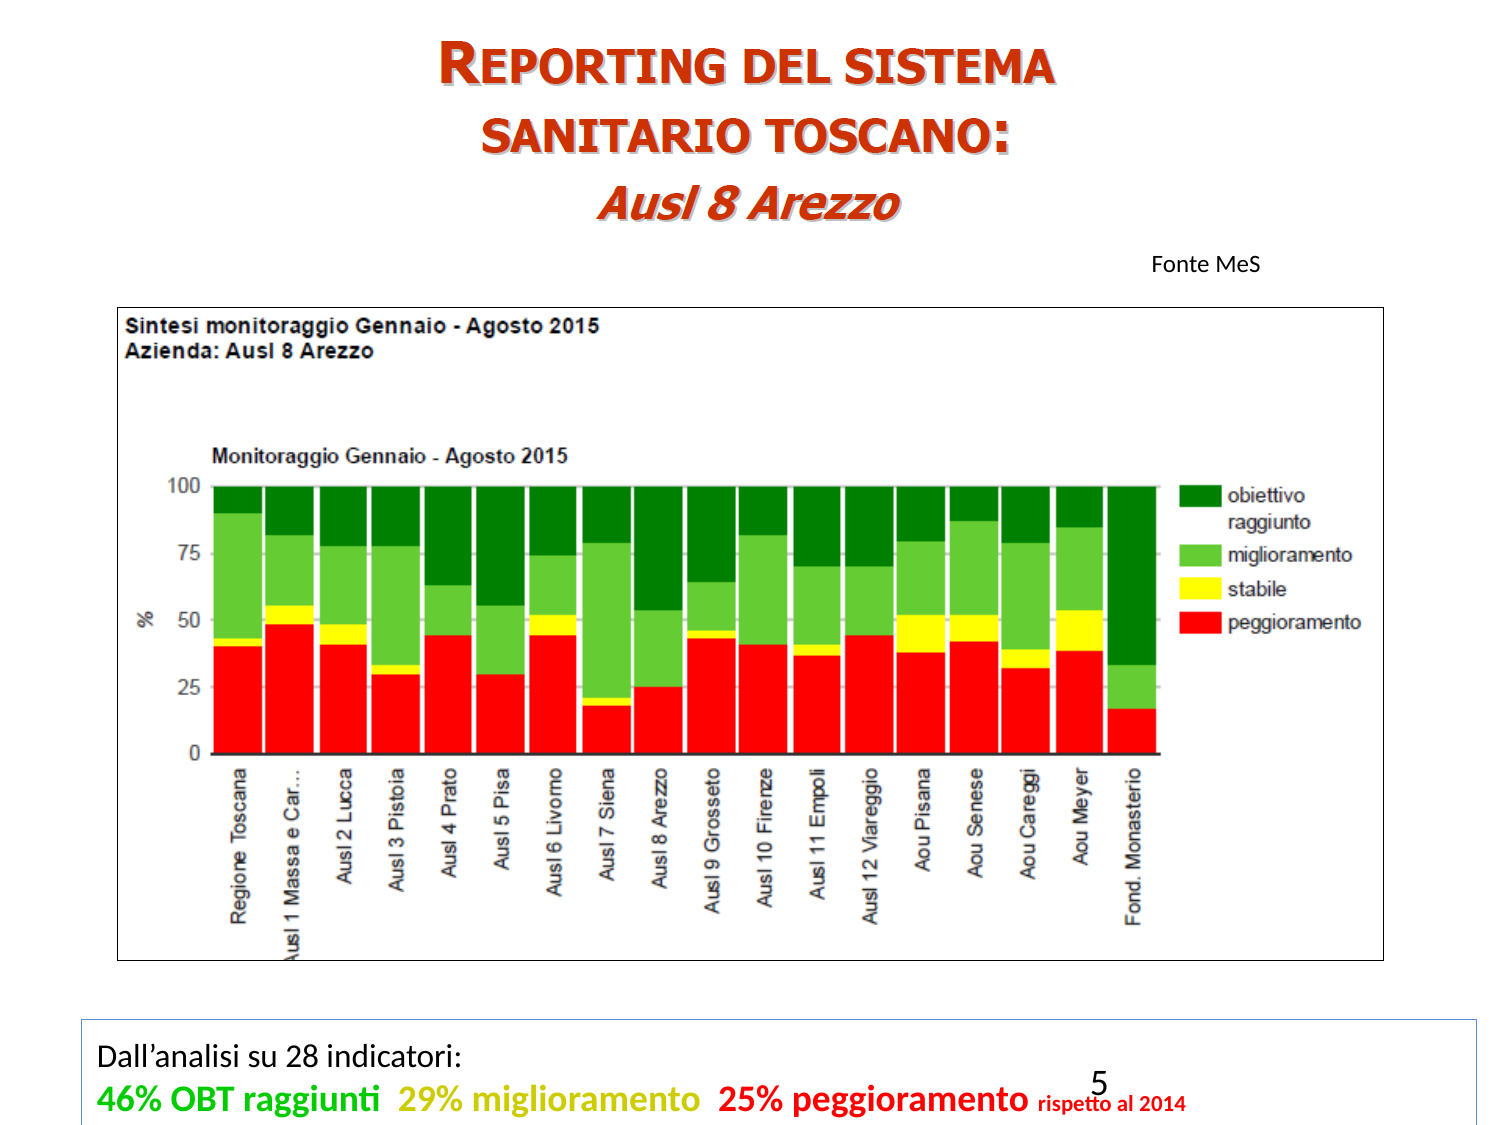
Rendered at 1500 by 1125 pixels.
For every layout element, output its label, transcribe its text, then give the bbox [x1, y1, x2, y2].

text_box Fonte MeS [1136, 232, 1477, 285]
picture [433, 35, 1067, 227]
text_box Dall’analisi su 28 indicatori: 46% OBT raggiunti 29% miglioramento 25% peggioramento rispetto al 2014 [81, 1019, 1477, 1125]
picture [117, 307, 1383, 961]
